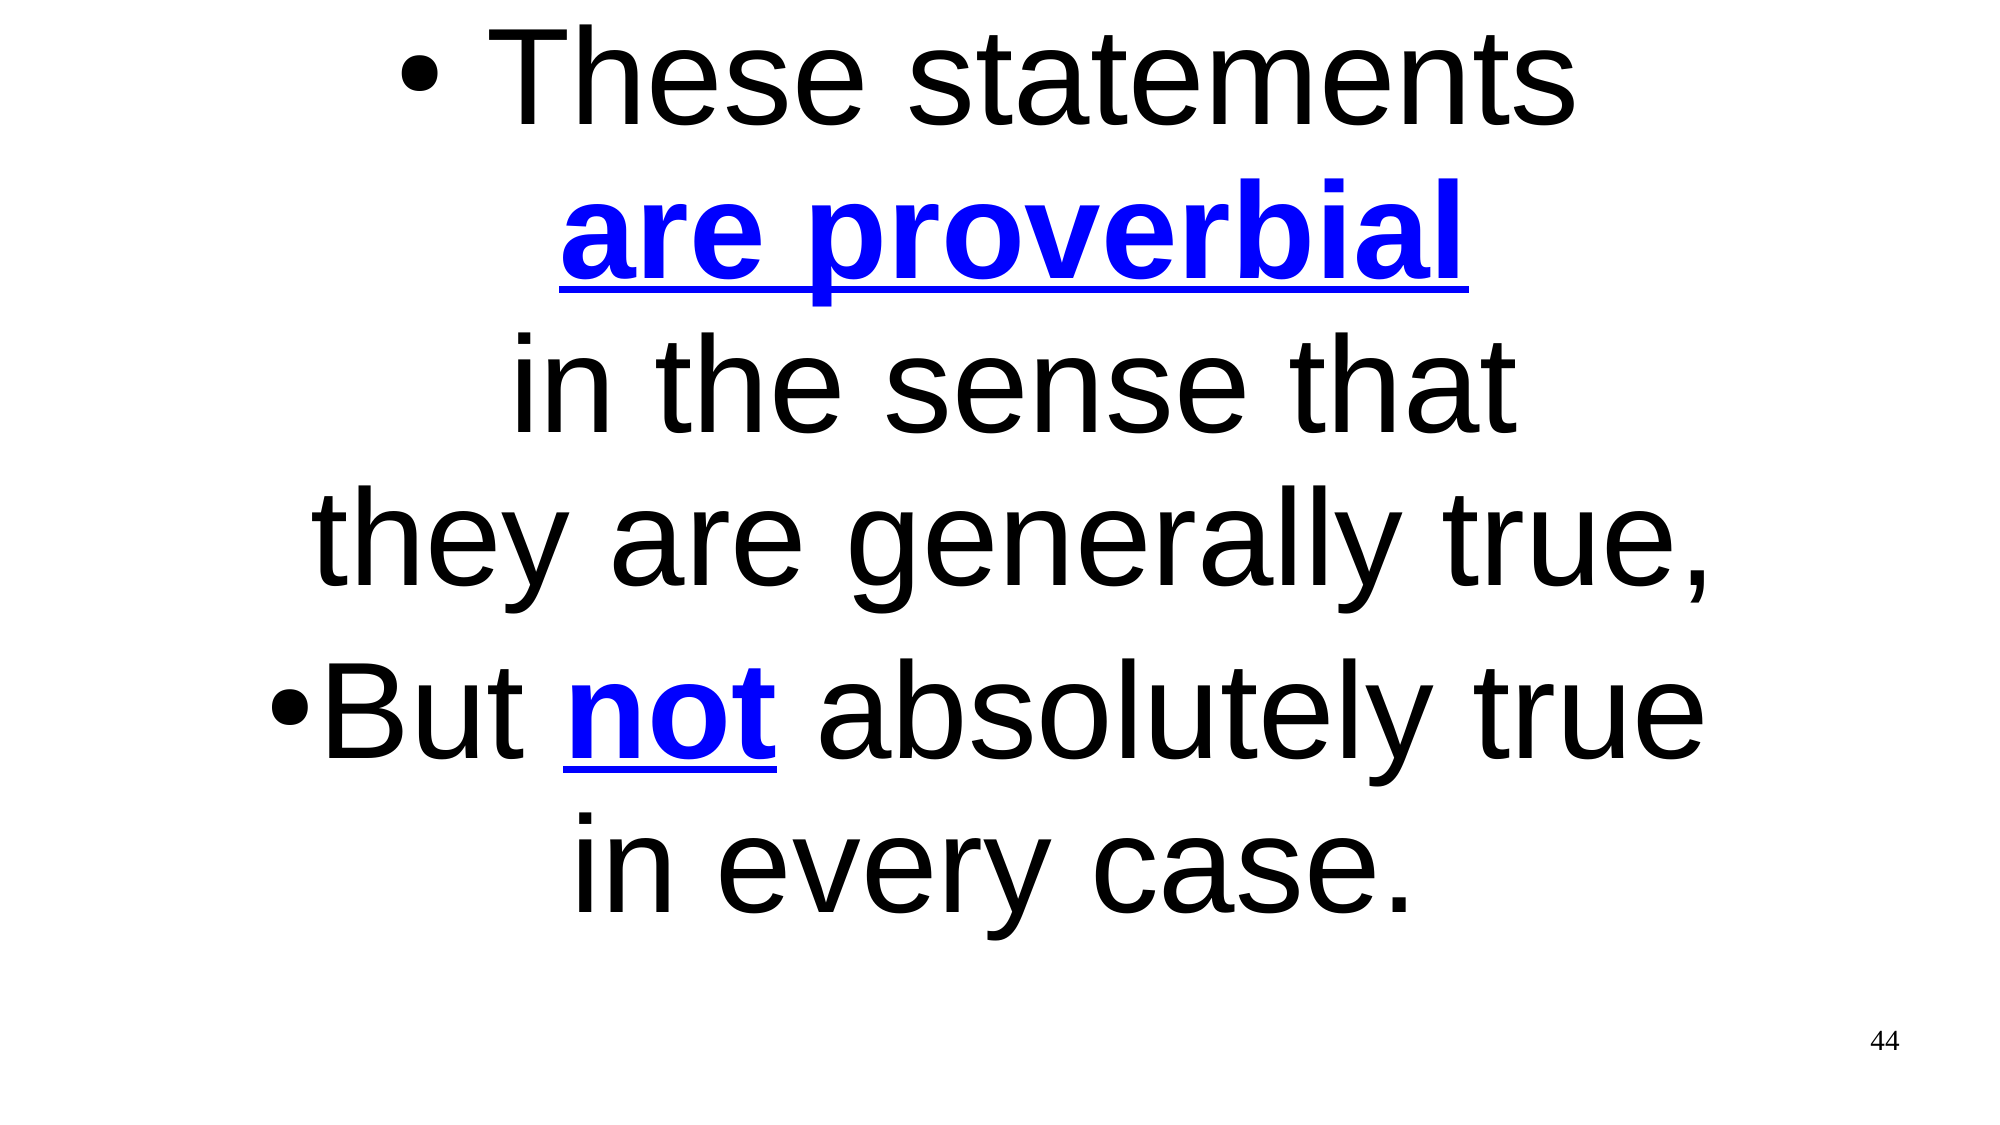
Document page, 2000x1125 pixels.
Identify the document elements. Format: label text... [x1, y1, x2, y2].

list These statements are proverbial in the sense that they are generally true, But not absolutely true in every case. [0, 0, 1996, 1123]
